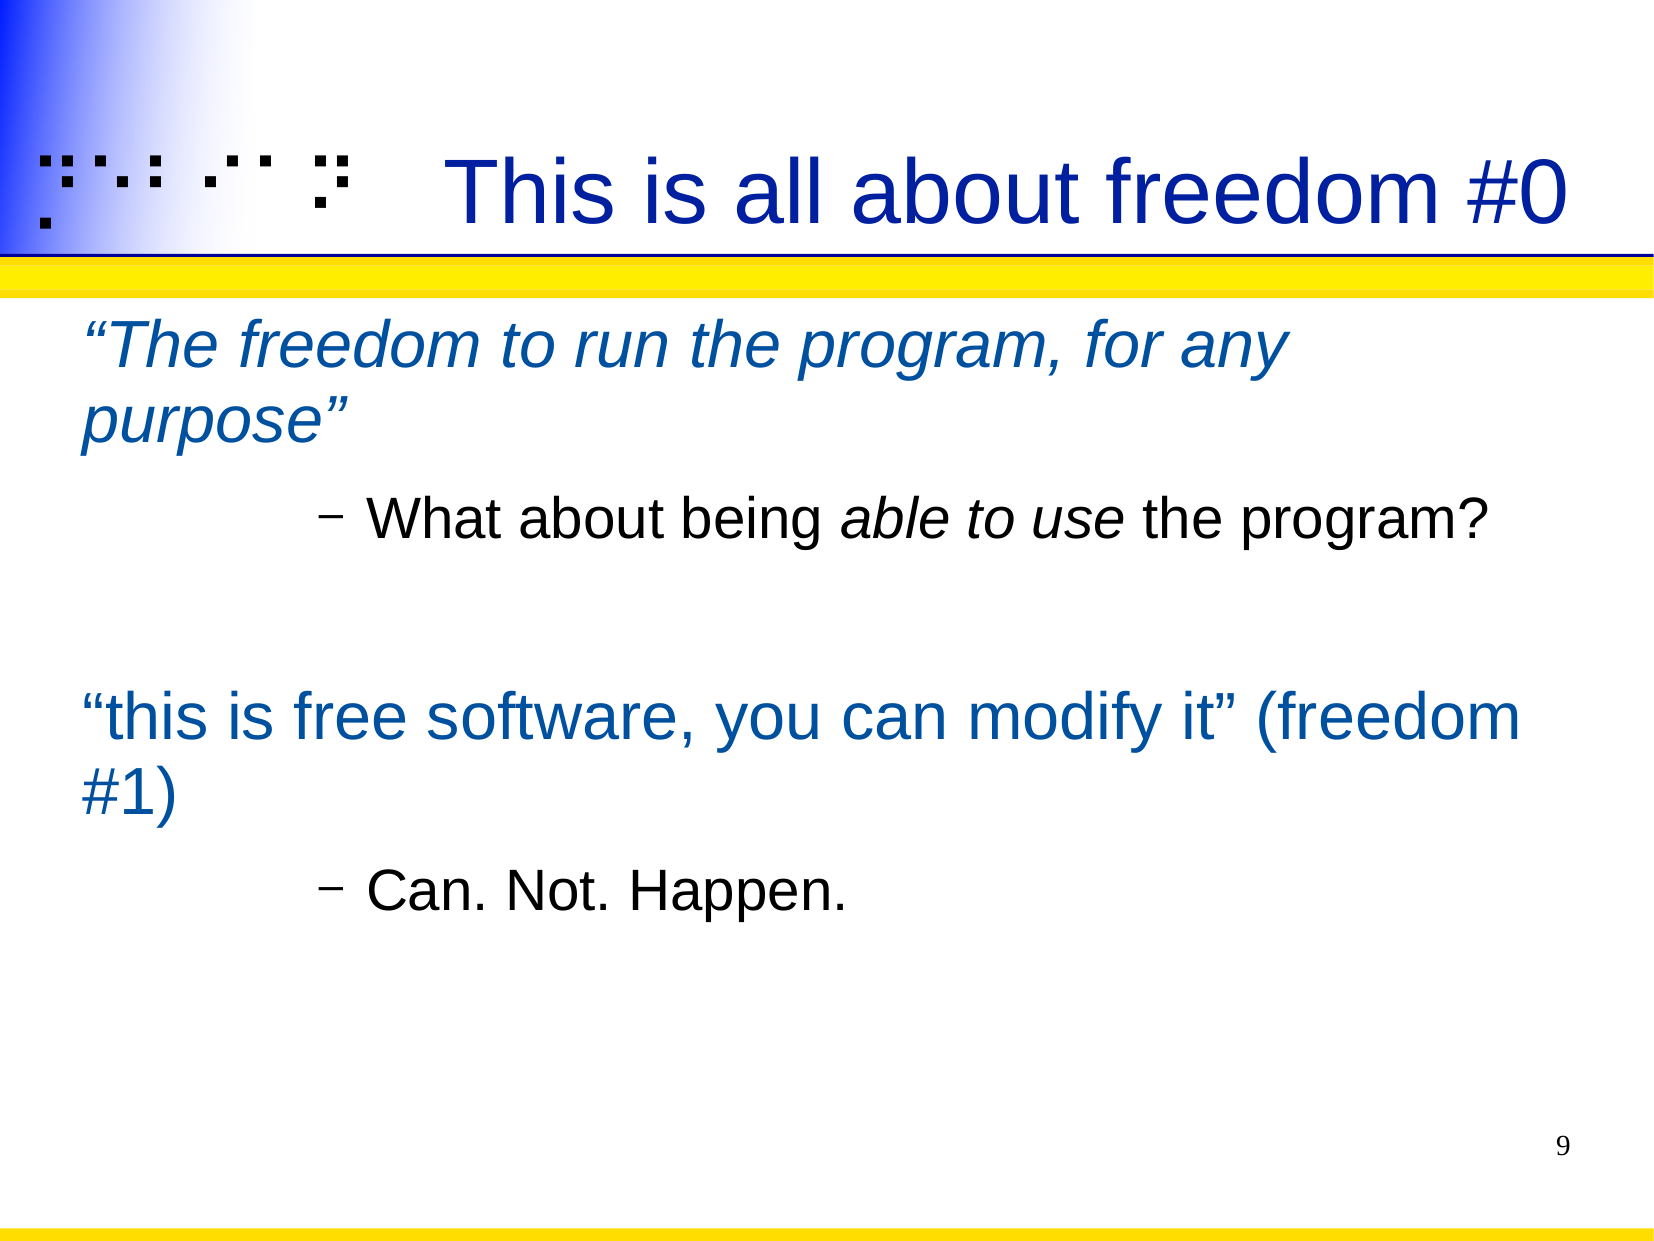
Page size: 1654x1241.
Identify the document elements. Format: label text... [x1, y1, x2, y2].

list “The freedom to run the program, for any purpose” What about being able to use the program? “this is free software, you can modify it” (freedom #1) Can. Not. Happen. [82, 307, 1571, 1126]
title This is all about freedom #0 [372, 126, 1571, 257]
